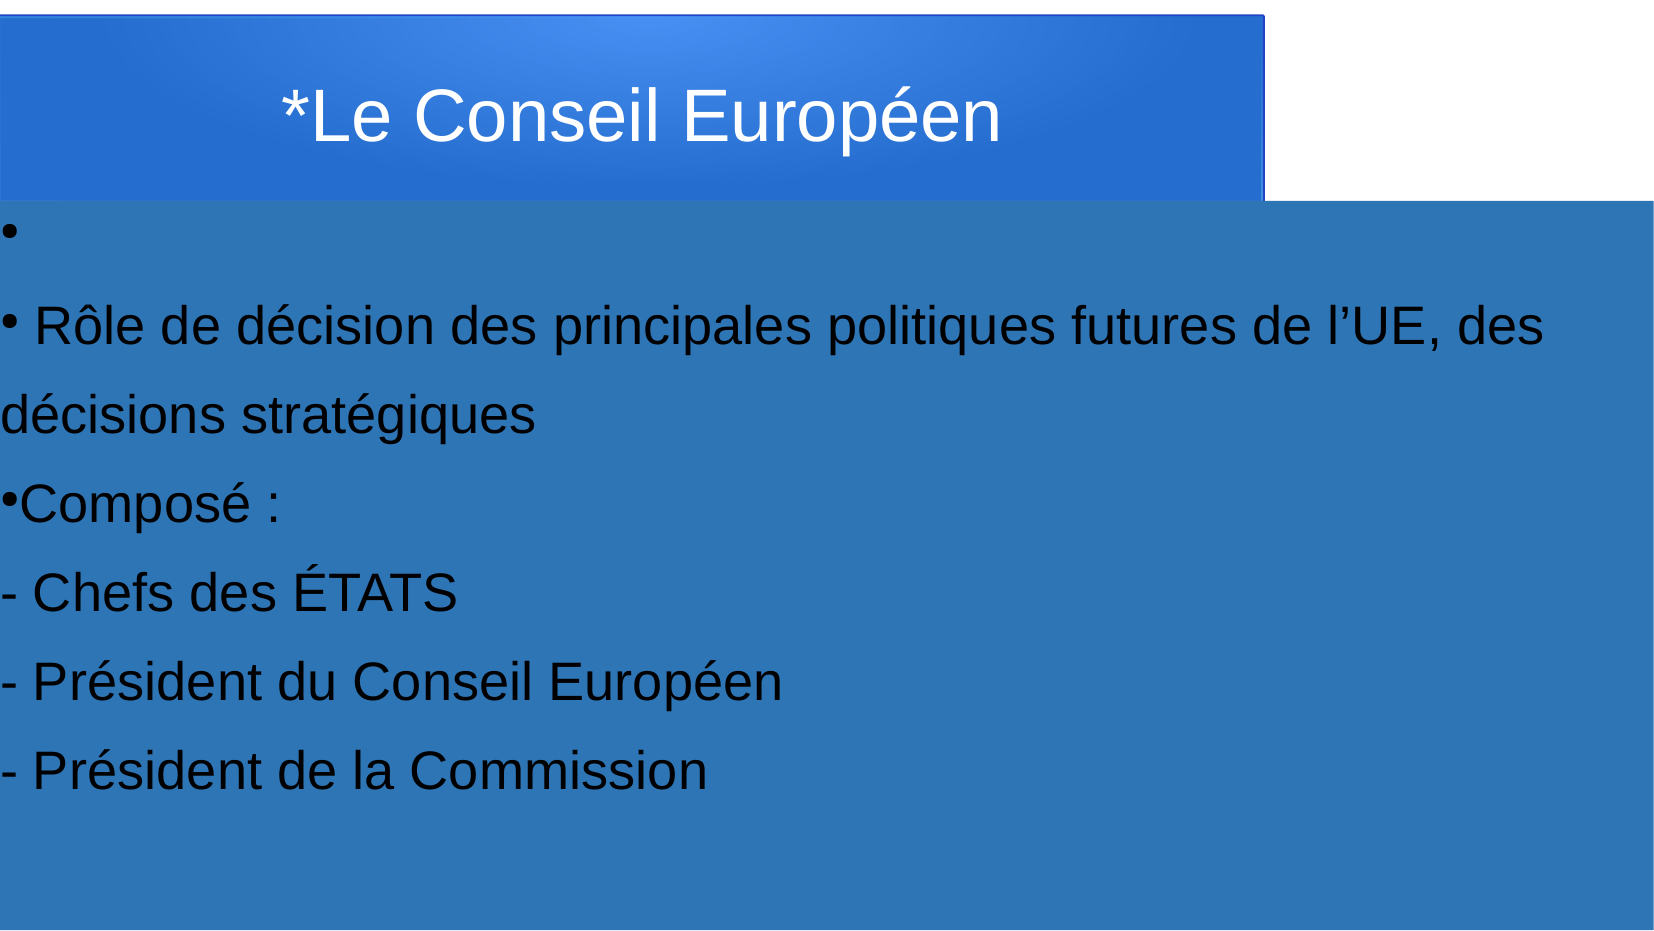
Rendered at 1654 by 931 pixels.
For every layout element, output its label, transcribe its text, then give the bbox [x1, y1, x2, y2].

list Rôle de décision des principales politiques futures de l’UE, des décisions stratégiques Composé : - Chefs des ÉTATS - Président du Conseil Européen - Président de la Commission [0, 200, 1654, 931]
title *Le Conseil Européen [11, 23, 1252, 200]
